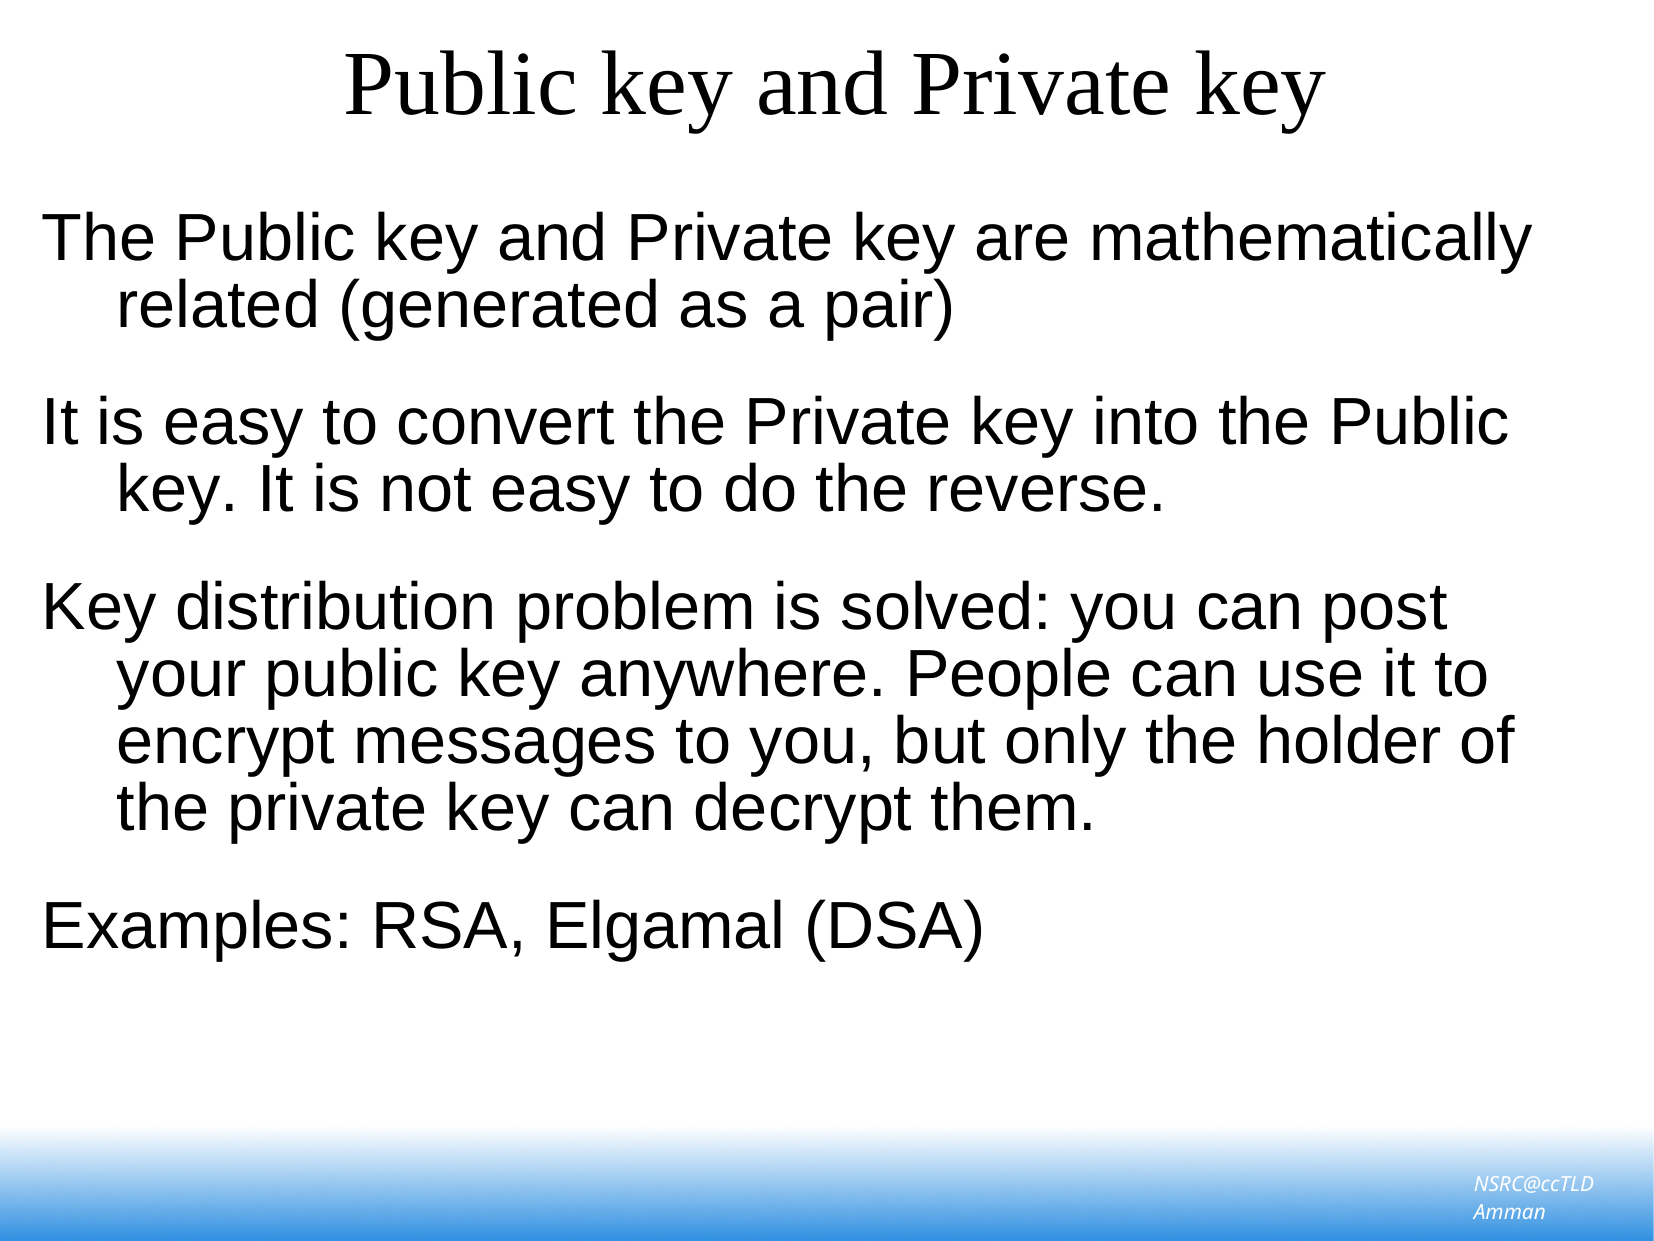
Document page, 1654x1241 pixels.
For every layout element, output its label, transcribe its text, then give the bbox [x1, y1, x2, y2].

picture [0, 1124, 1654, 1241]
title Public key and Private key [195, 32, 1477, 149]
list The Public key and Private key are mathematically related (generated as a pair) It is easy to convert the Private key into the Public key. It is not easy to do the reverse. Key distribution problem is solved: you can post your public key anywhere. People can use it to encrypt messages to you, but only the holder of the private key can decrypt them. Examples: RSA, Elgamal (DSA) [41, 206, 1573, 1051]
